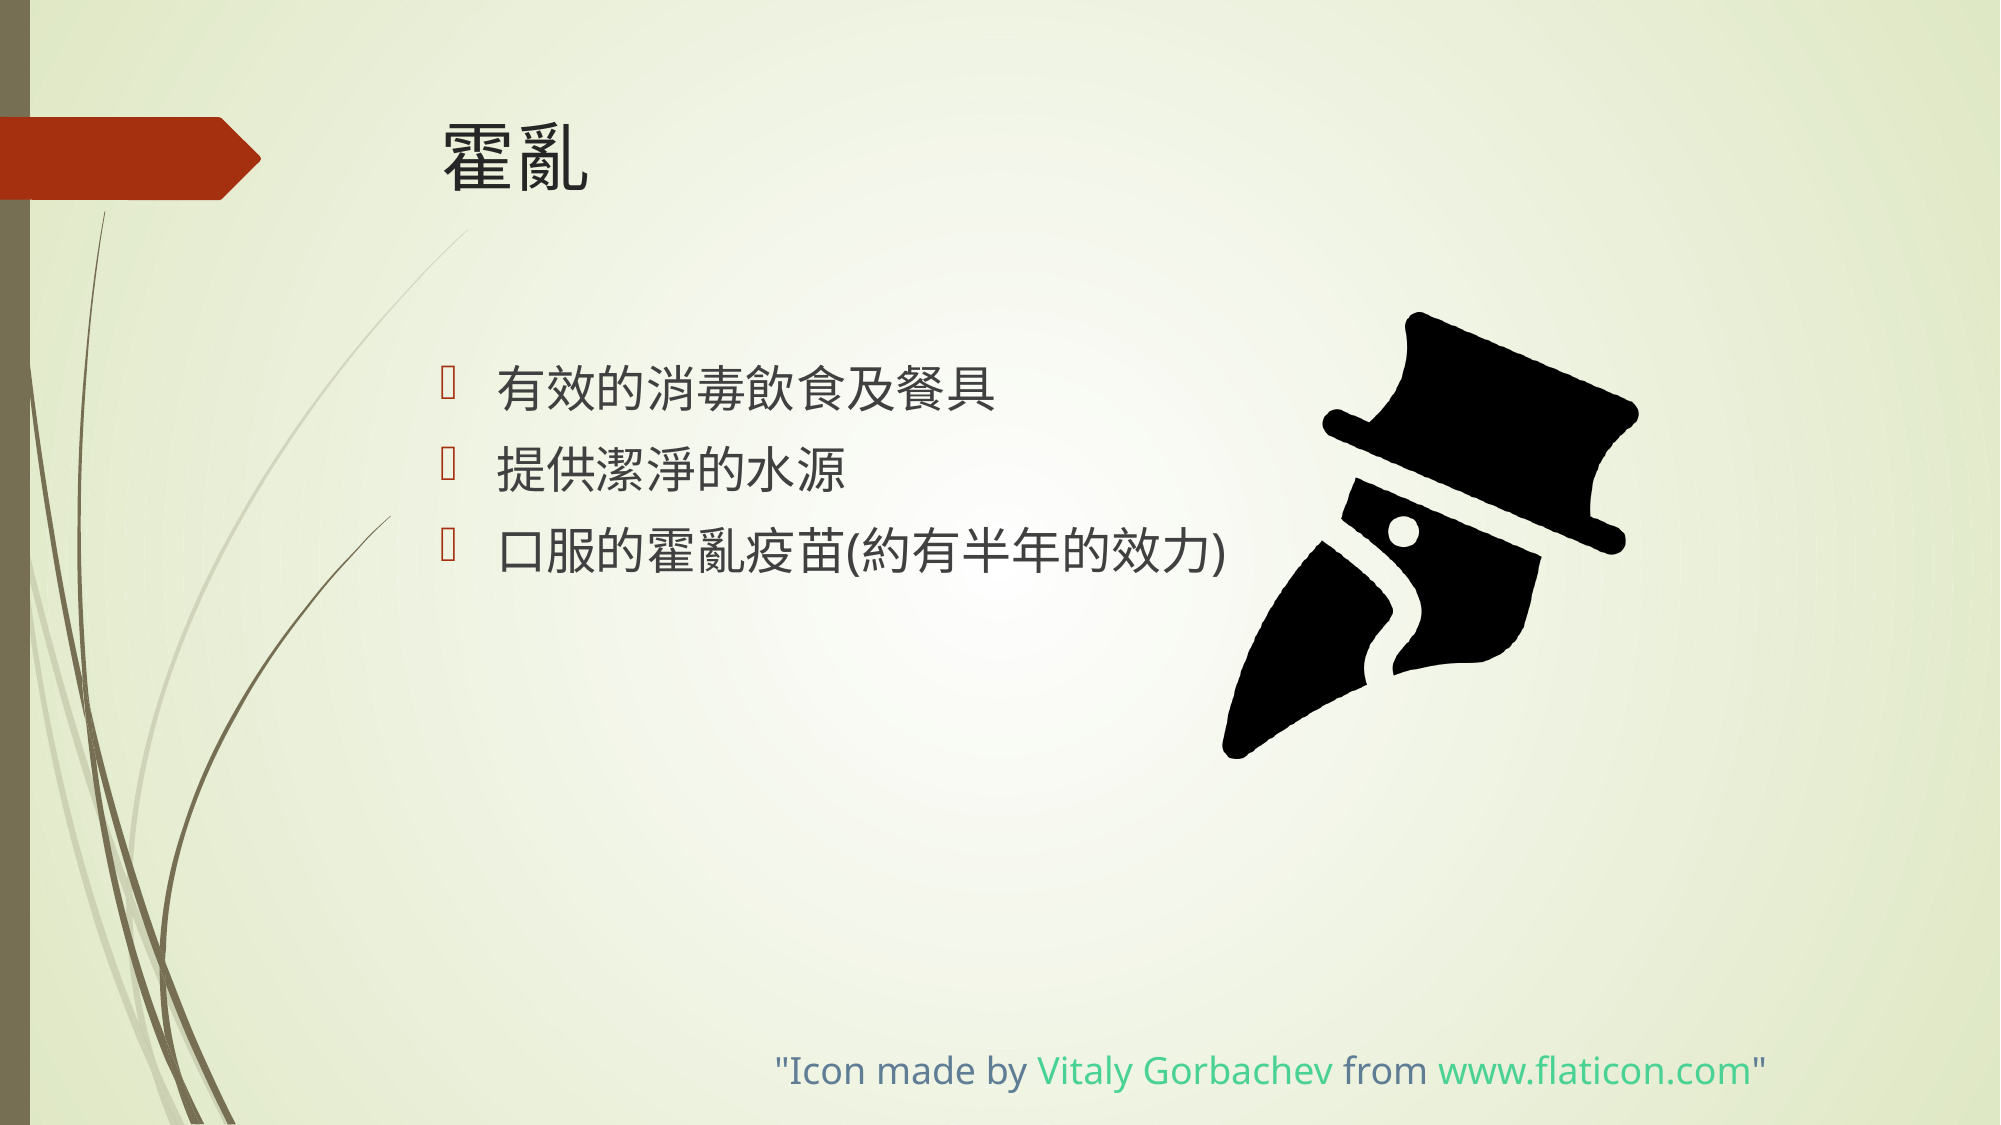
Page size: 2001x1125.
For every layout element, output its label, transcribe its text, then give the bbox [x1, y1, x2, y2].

title 霍亂 [425, 102, 1888, 313]
text_box "Icon made by Vitaly Gorbachev from www.flaticon.com" [759, 1039, 1782, 1105]
picture [1207, 312, 1653, 759]
list 有效的消毒飲食及餐具 提供潔淨的水源 口服的霍亂疫苗(約有半年的效力) [424, 350, 1888, 970]
